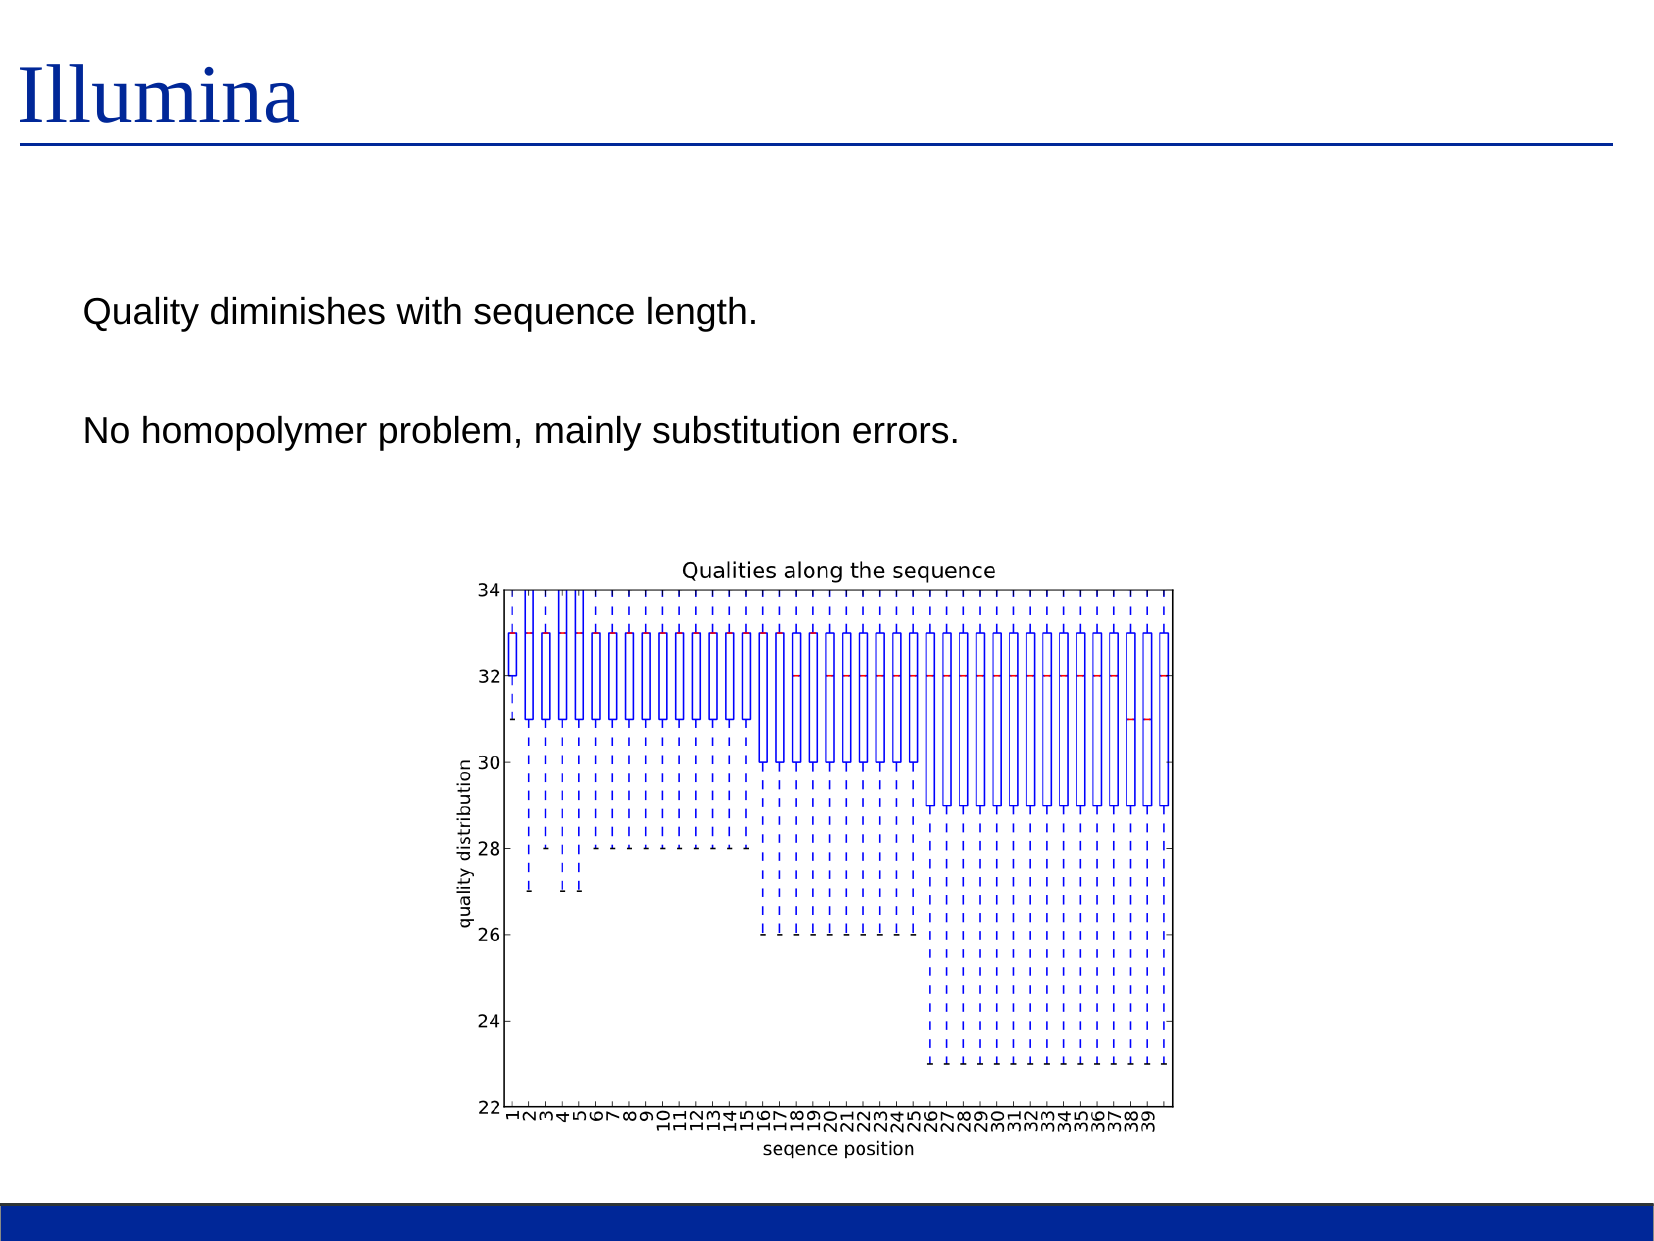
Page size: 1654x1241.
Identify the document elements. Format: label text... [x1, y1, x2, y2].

list Quality diminishes with sequence length. No homopolymer problem, mainly substitution errors. [82, 290, 1571, 1109]
picture [395, 524, 1259, 1172]
title Illumina [17, 0, 1589, 198]
